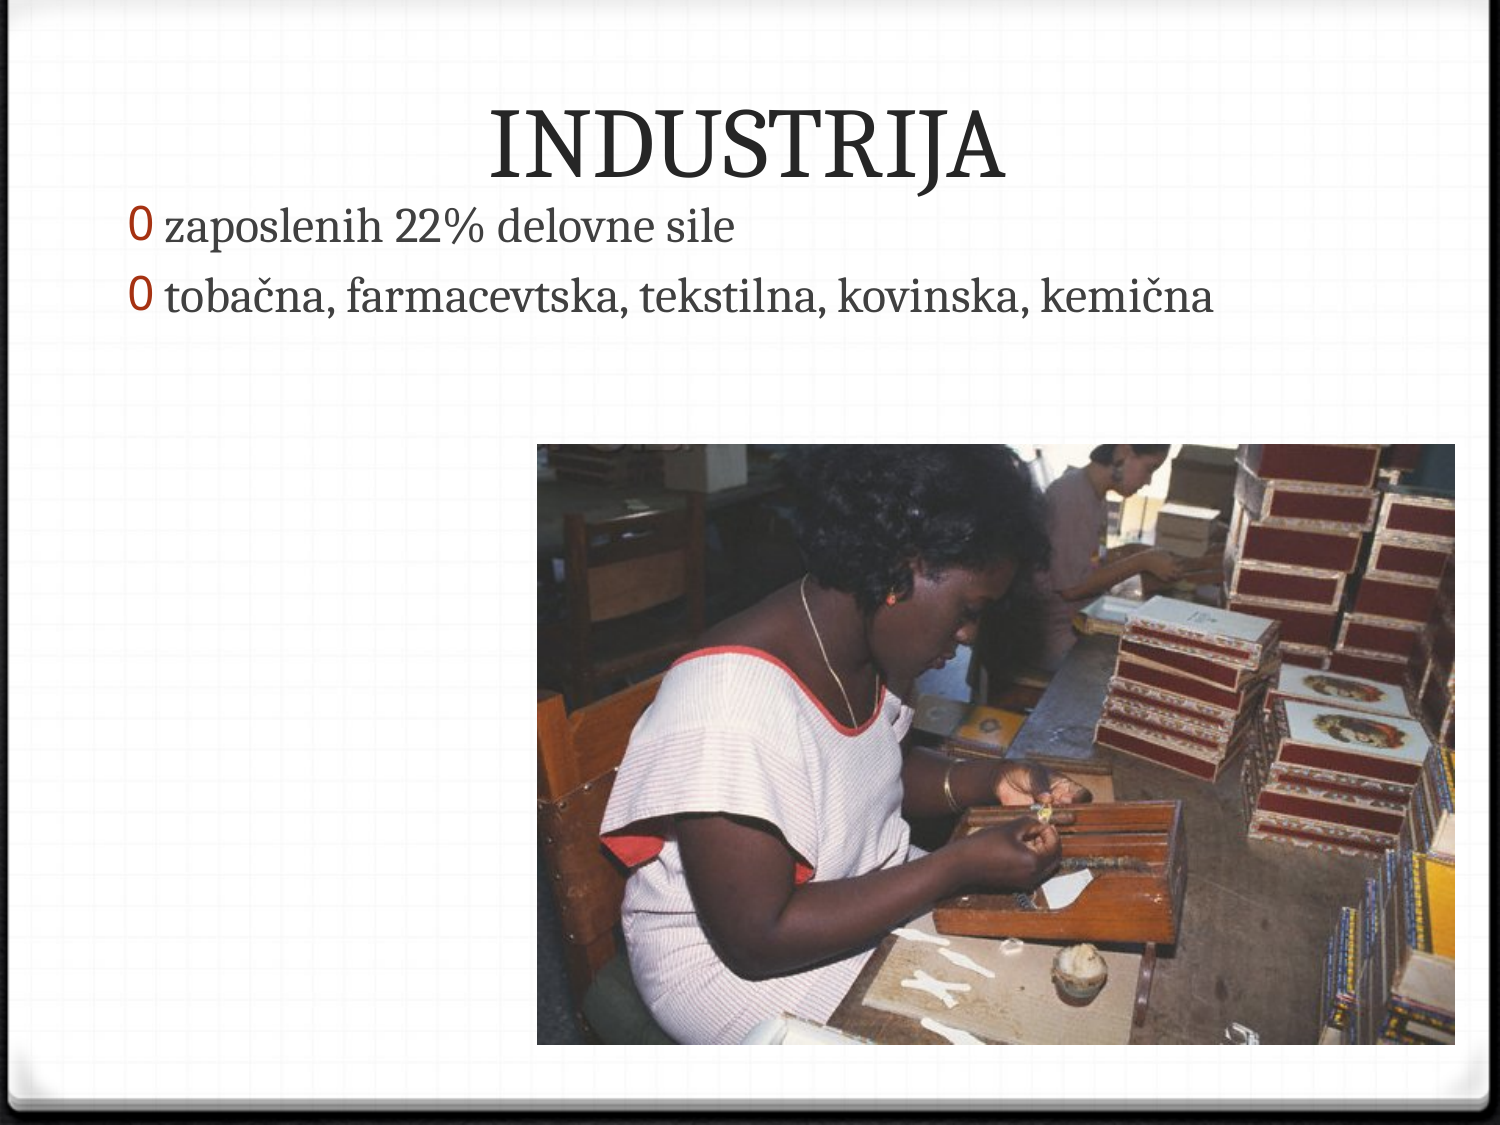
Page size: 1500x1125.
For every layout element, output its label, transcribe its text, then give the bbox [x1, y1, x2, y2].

picture [0, 0, 1500, 1125]
list zaposlenih 22% delovne sile tobačna, farmacevtska, tekstilna, kovinska, kemična [112, 184, 1338, 833]
title INDUSTRIJA [88, 19, 1408, 256]
